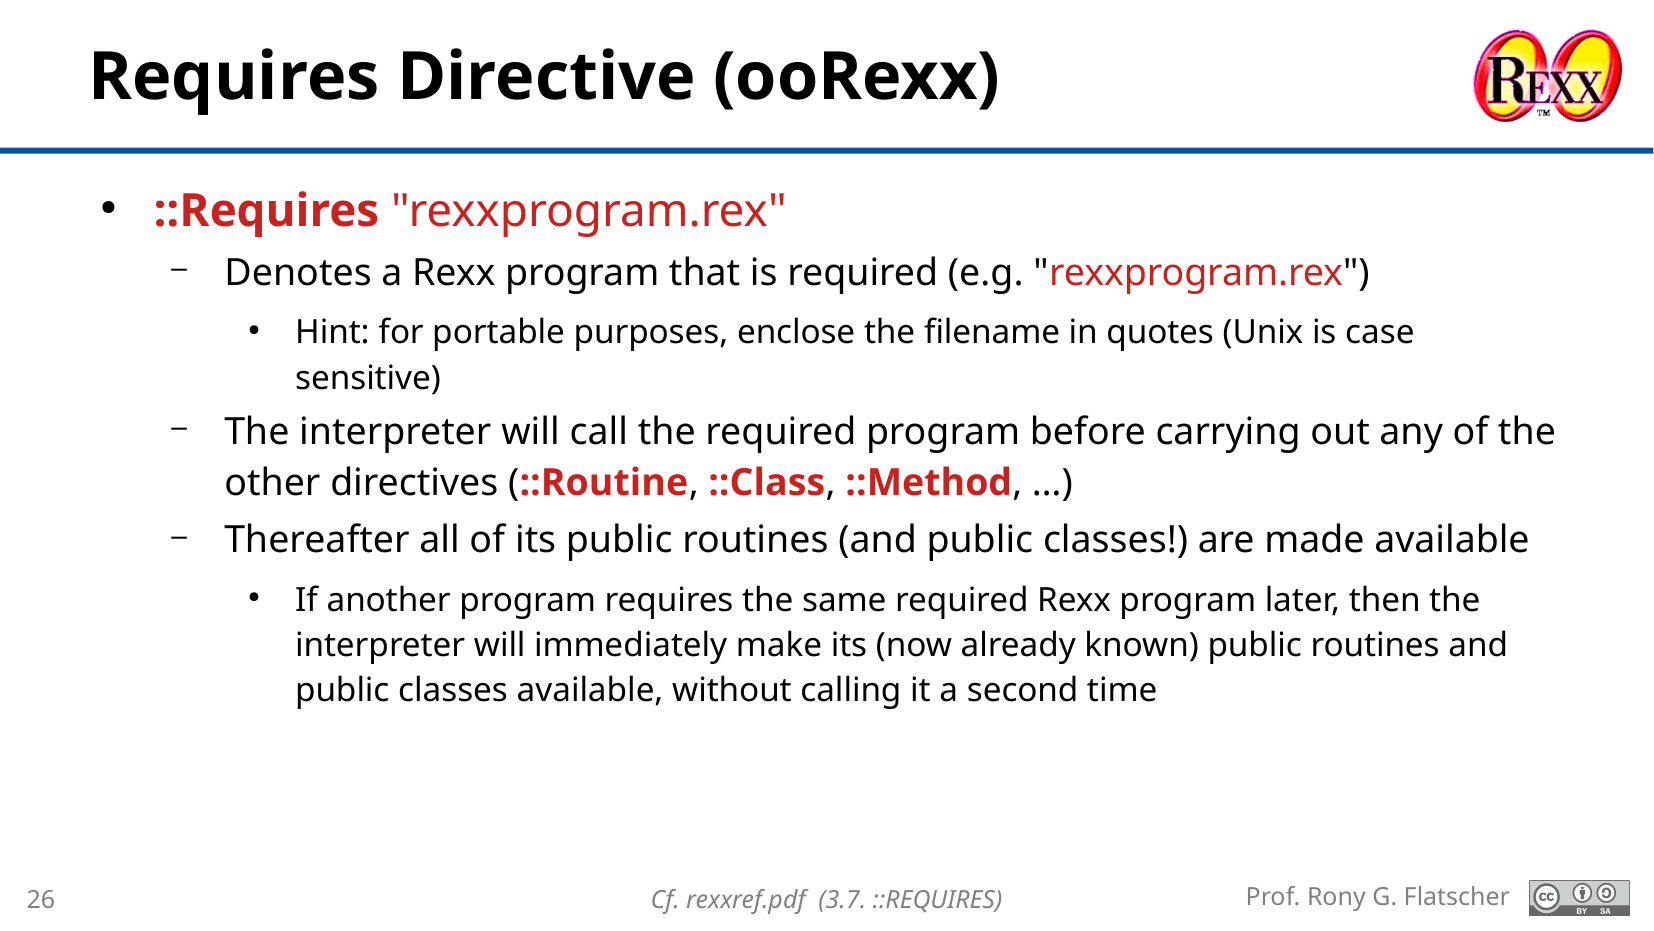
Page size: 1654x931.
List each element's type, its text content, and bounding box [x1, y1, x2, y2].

list ::Requires "rexxprogram.rex" Denotes a Rexx program that is required (e.g. "rexxprogram.rex") Hint: for portable purposes, enclose the filename in quotes (Unix is case sensitive) The interpreter will call the required program before carrying out any of the other directives (::Routine, ::Class, ::Method, …) Thereafter all of its public routines (and public classes!) are made available If another program requires the same required Rexx program later, then the interpreter will immediately make its (now already known) public routines and public classes available, without calling it a second time [82, 177, 1571, 857]
text_box Cf. rexxref.pdf (3.7. ::REQUIRES) [0, 874, 1654, 922]
title Requires Directive (ooRexx) [29, 0, 1654, 148]
